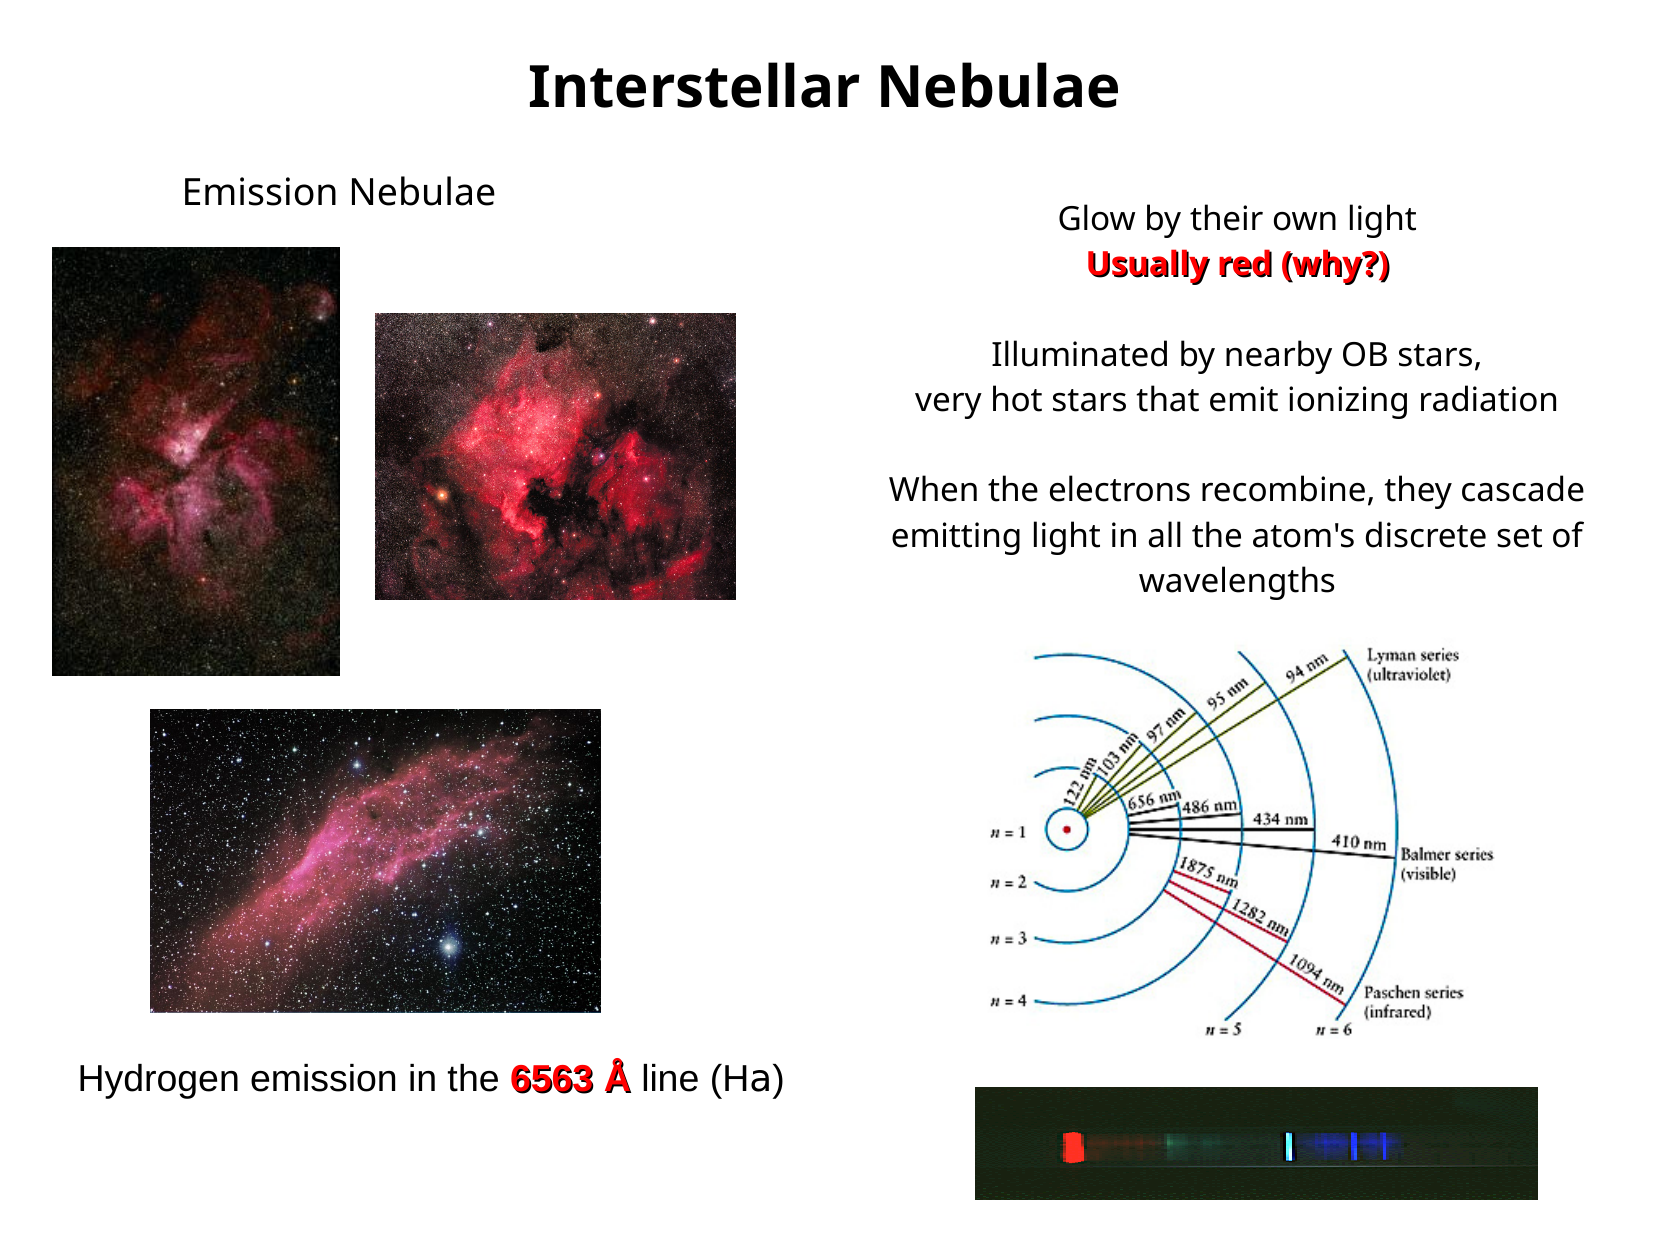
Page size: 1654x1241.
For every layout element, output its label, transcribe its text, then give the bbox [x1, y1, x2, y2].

text_box Emission Nebulae [112, 157, 566, 226]
picture [150, 709, 601, 1013]
picture [975, 1087, 1538, 1201]
picture [375, 313, 736, 600]
picture [975, 637, 1501, 1047]
picture [52, 247, 340, 676]
text_box Hydrogen emission in the 6563 Å line (Ha) [37, 1050, 826, 1107]
text_box Interstellar Nebulae [262, 37, 1388, 134]
text_box Glow by their own light Usually red (why?) Illuminated by nearby OB stars, very hot stars that emit ionizing radiation When the electrons recombine, they cascade emitting light in all the atom's discrete set of wavelengths [862, 187, 1613, 726]
